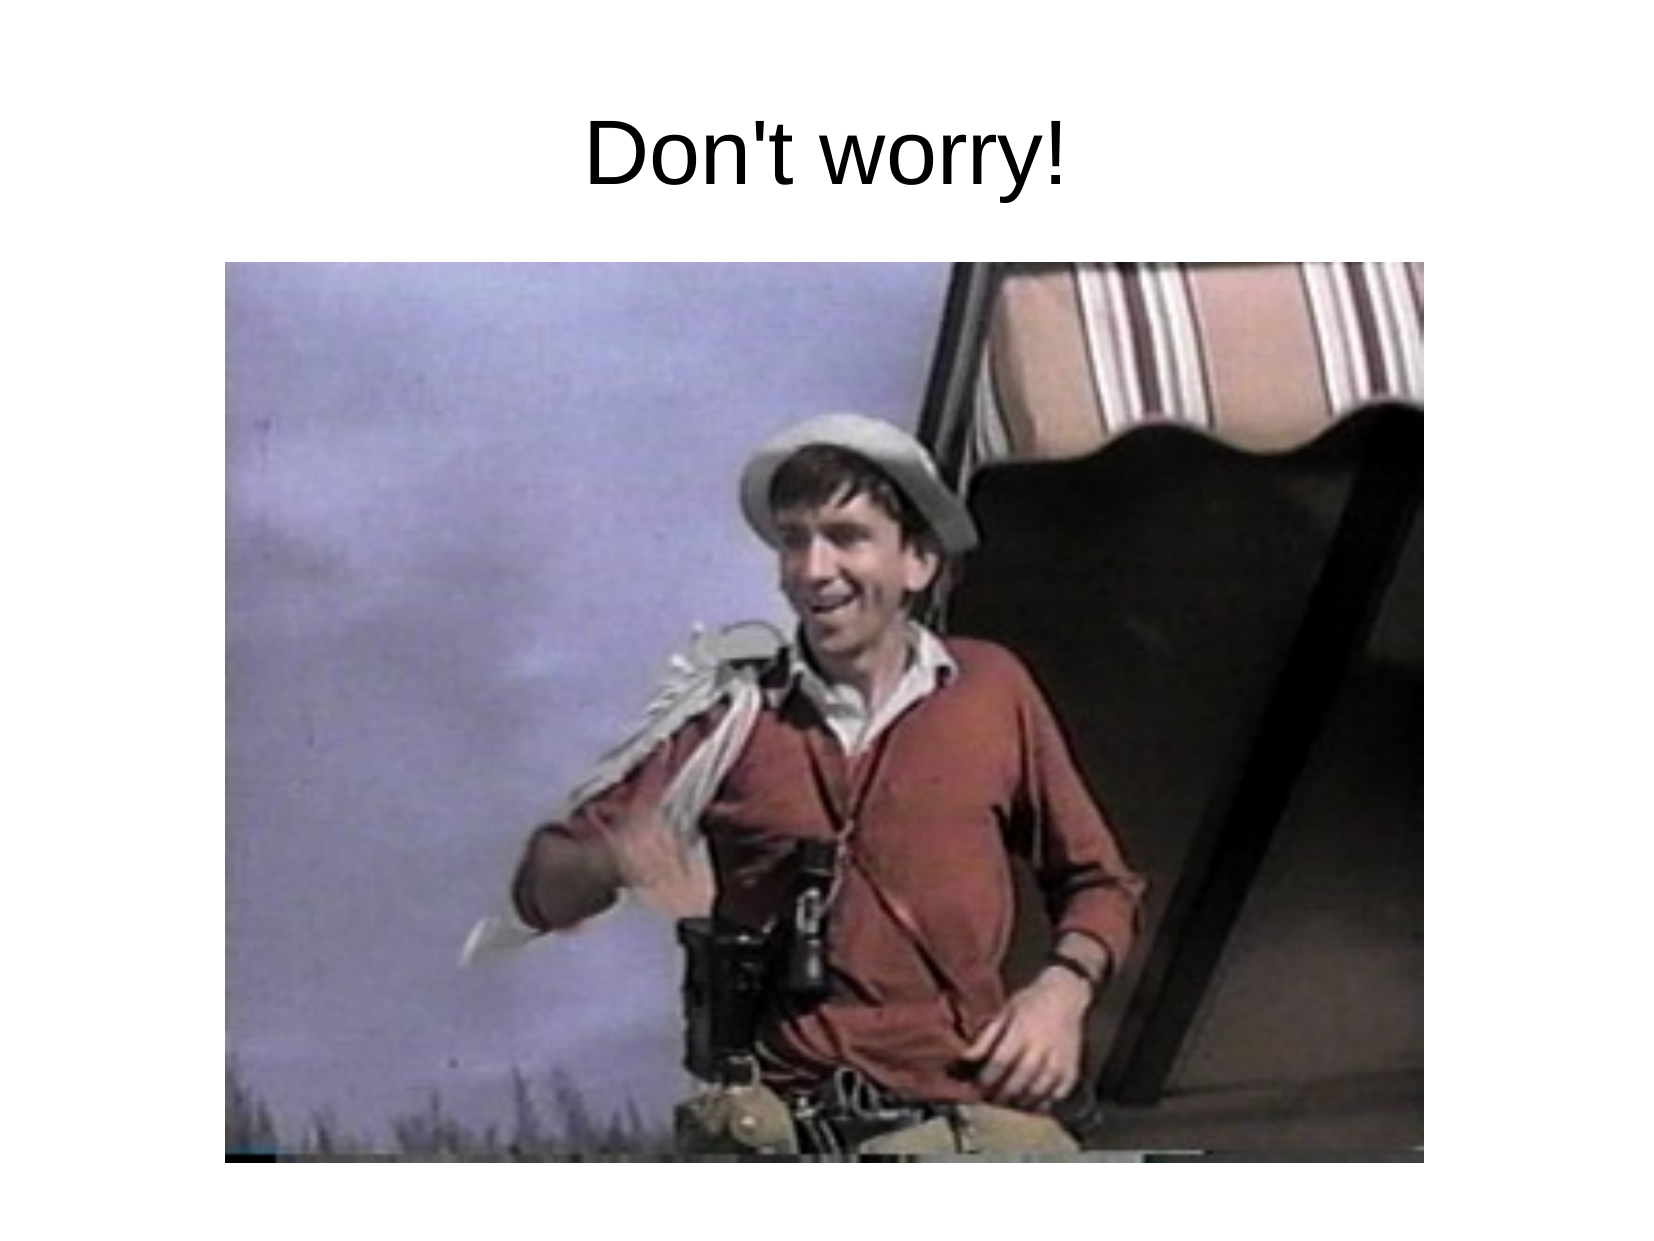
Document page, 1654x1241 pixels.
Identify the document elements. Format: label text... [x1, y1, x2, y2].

title Don't worry! [82, 49, 1571, 257]
picture [225, 262, 1424, 1163]
